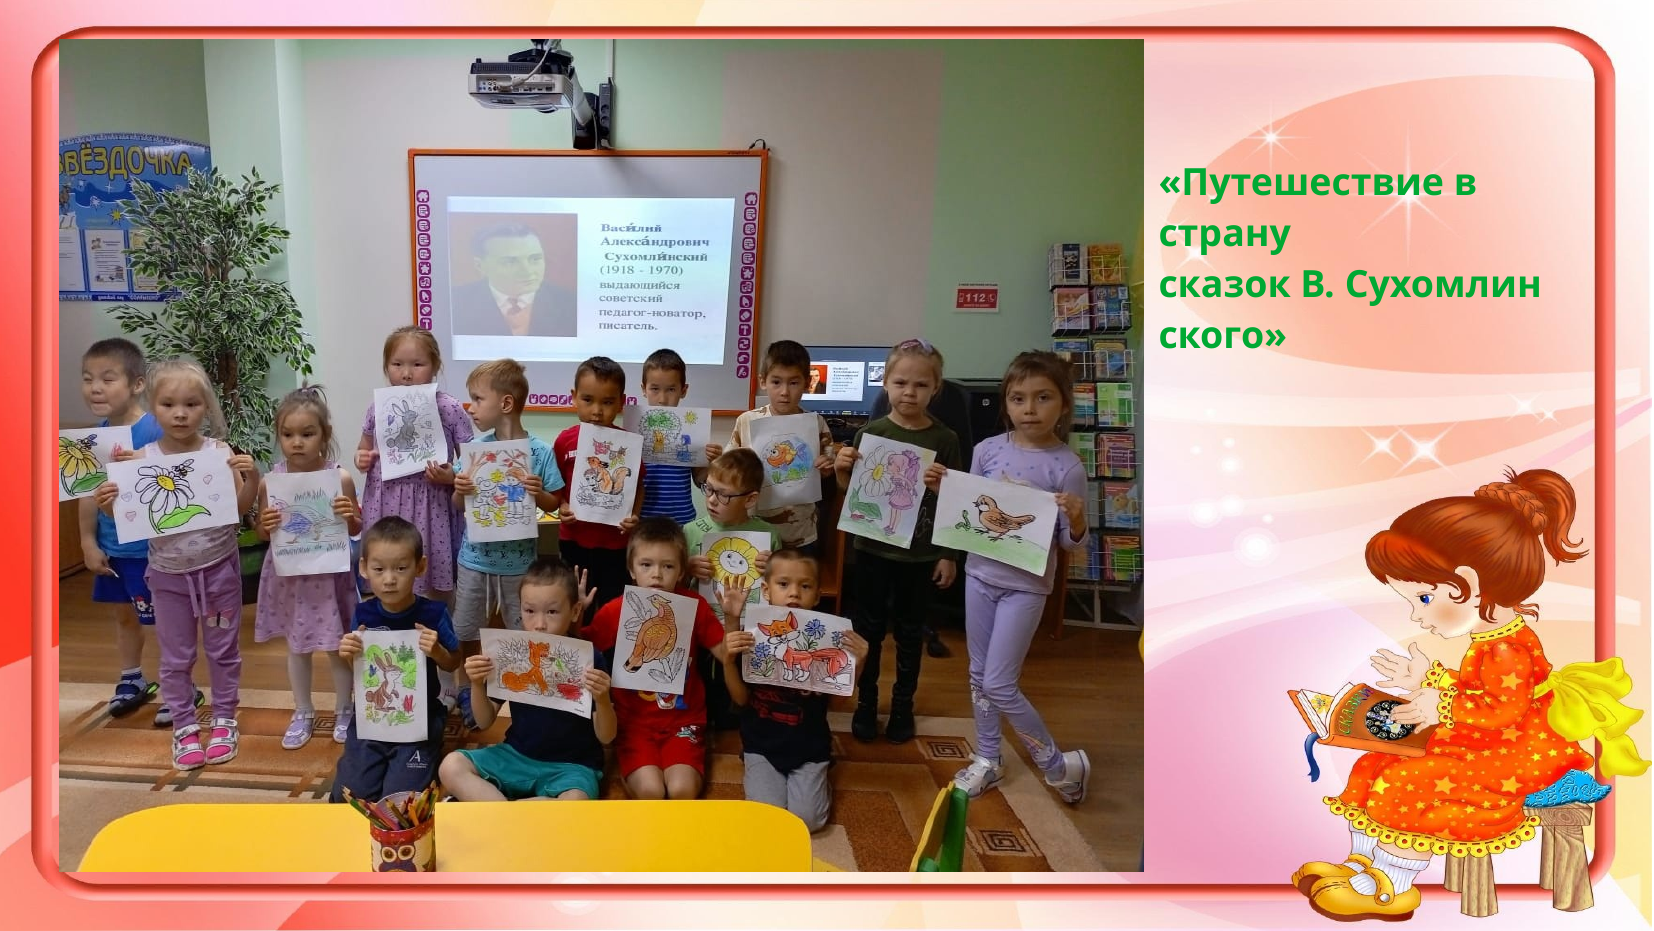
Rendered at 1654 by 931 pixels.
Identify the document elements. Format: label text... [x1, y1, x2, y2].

picture [0, 0, 1652, 931]
text_box «Путешествие в страну сказок В. Сухомлин ского» [1143, 147, 1564, 367]
